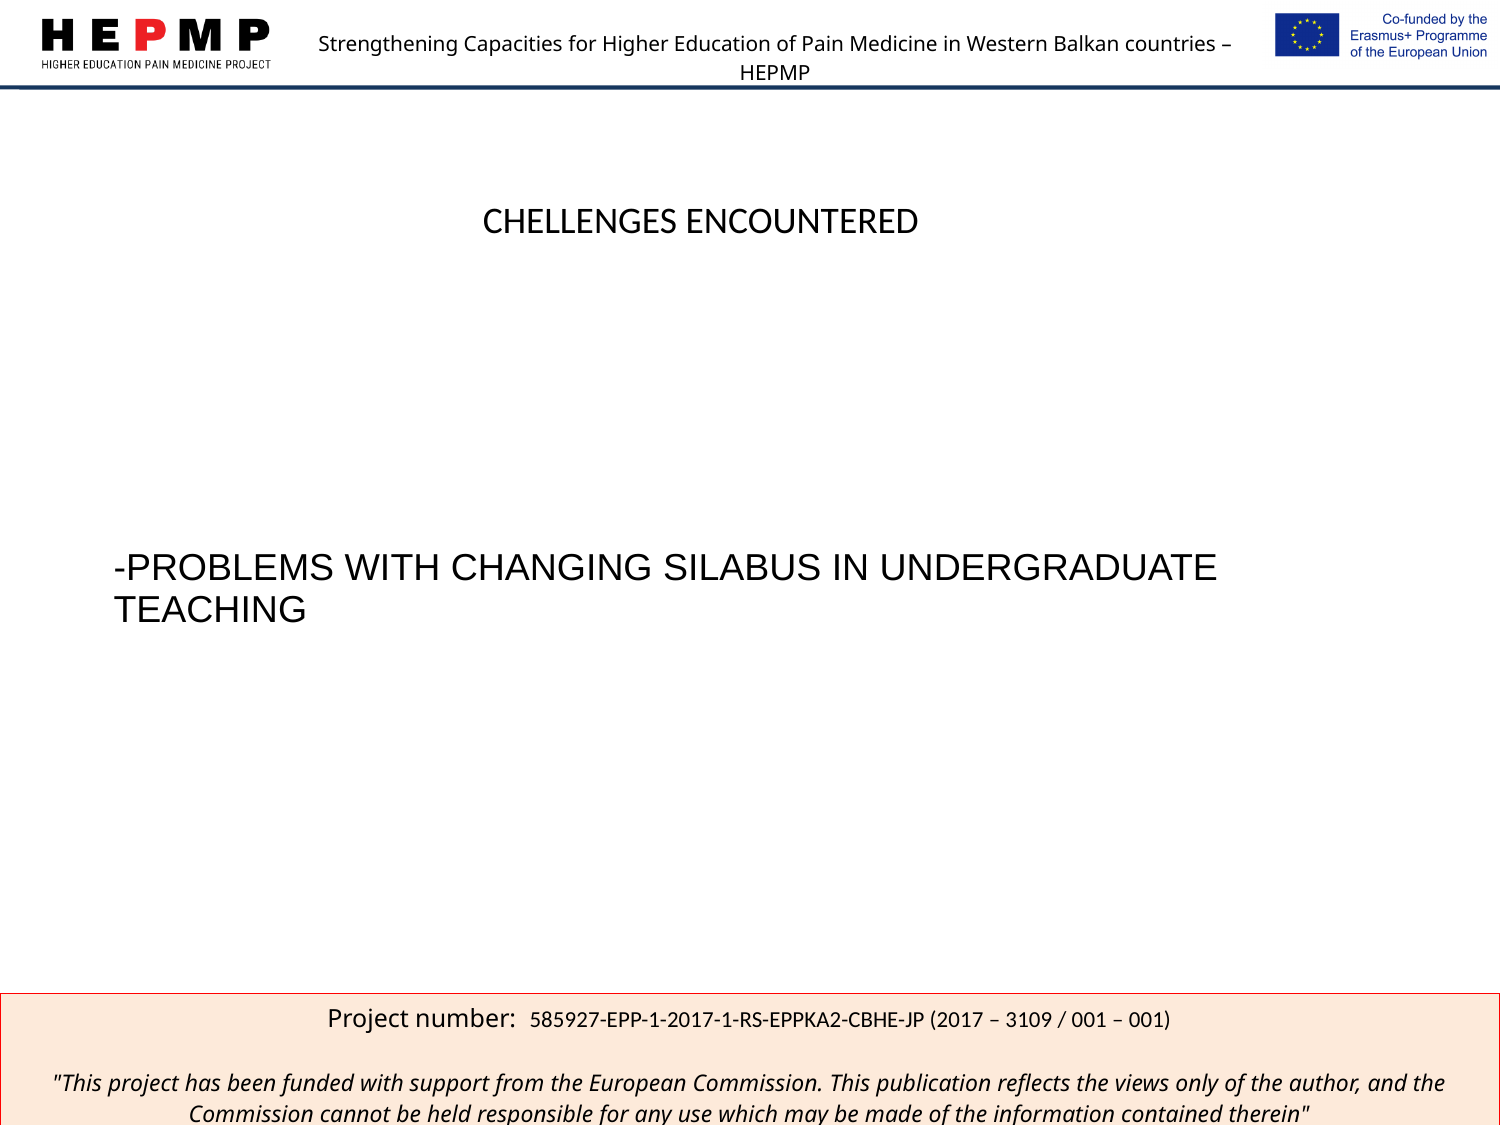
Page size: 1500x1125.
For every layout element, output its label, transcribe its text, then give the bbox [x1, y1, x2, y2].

title CHELLENGES ENCOUNTERED [75, 125, 1425, 313]
text_box -PROBLEMS WITH CHANGING SILABUS IN UNDERGRADUATE TEACHING [98, 539, 1426, 807]
